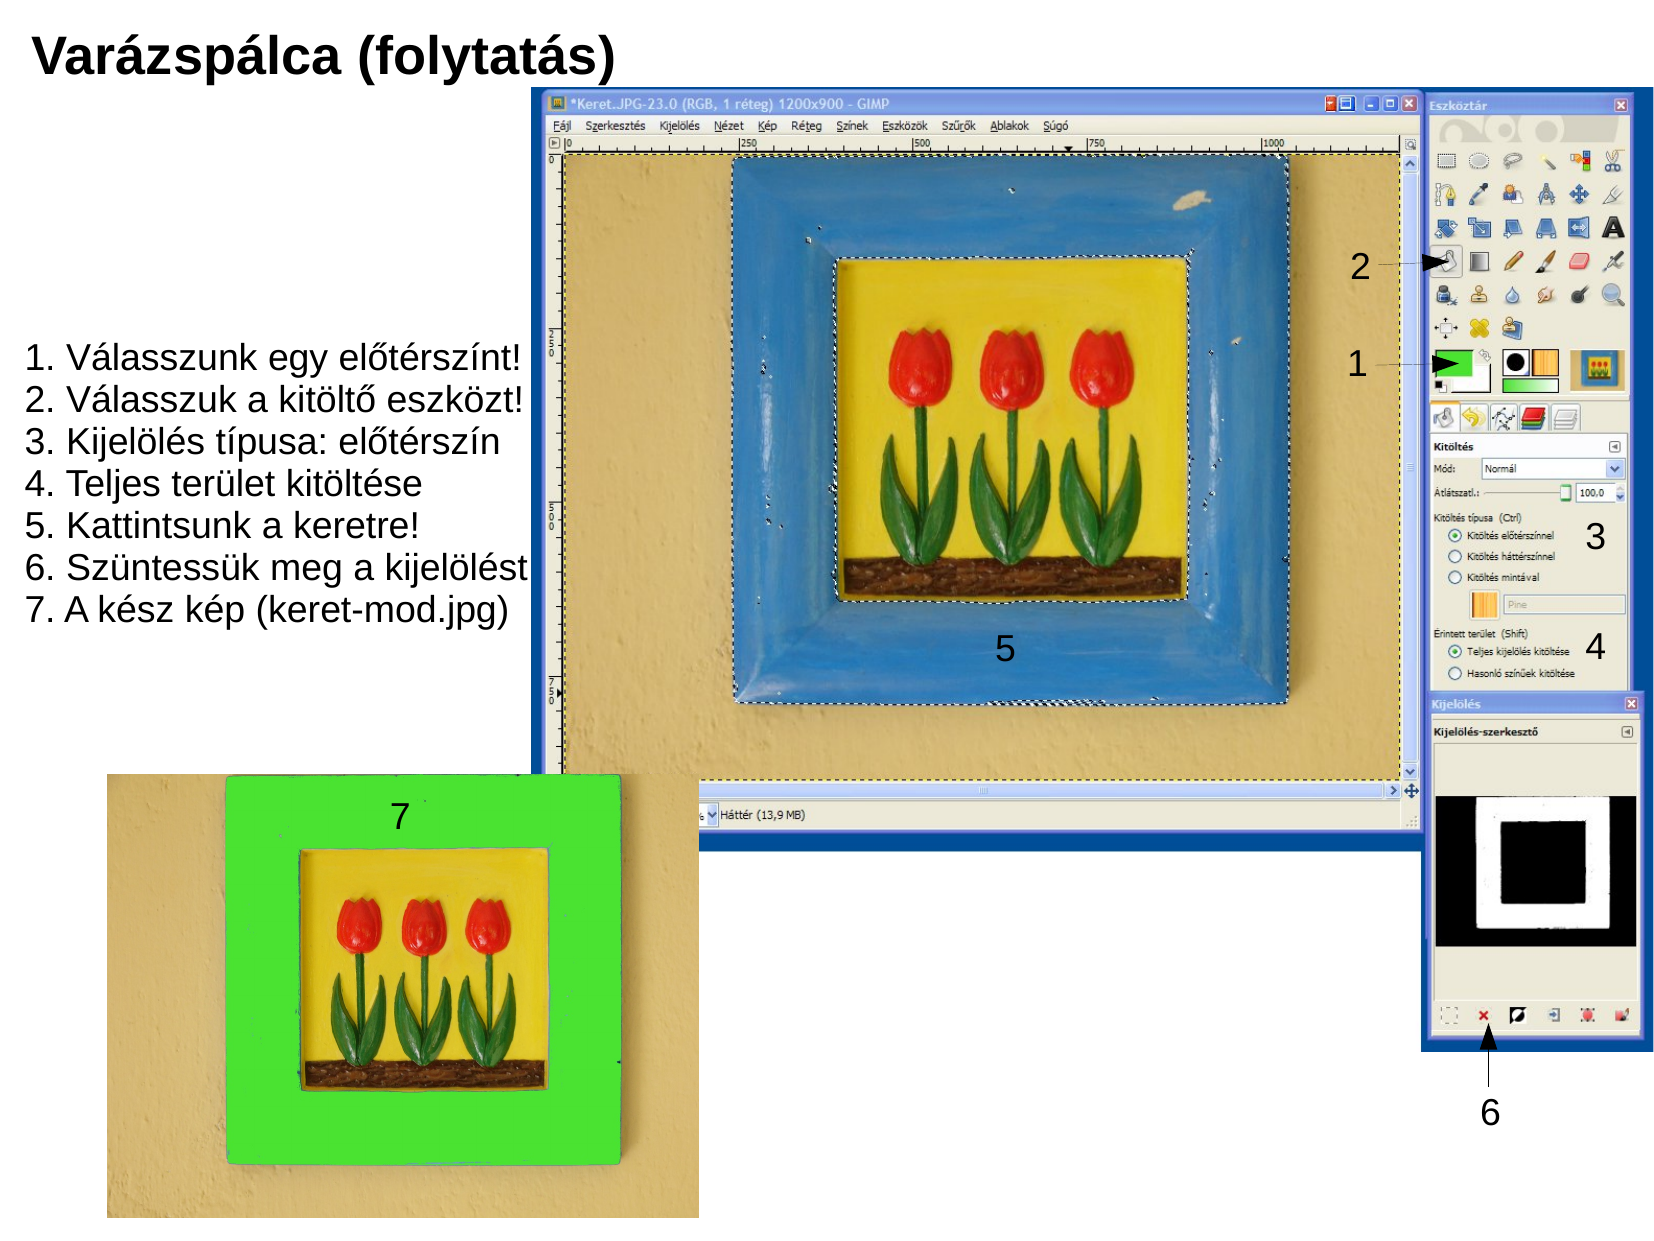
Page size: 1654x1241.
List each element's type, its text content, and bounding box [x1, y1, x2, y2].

text_box 1. Válasszunk egy előtérszínt! 2. Válasszuk a kitöltő eszközt! 3. Kijelölés típusa: előtérszín 4. Teljes terület kitöltése 5. Kattintsunk a keretre! 6. Szüntessük meg a kijelölést! 7. A kész kép (keret-mod.jpg) [9, 328, 531, 639]
text_box 6 [1465, 1083, 1516, 1141]
picture [107, 87, 1654, 1218]
text_box 5 [980, 620, 1031, 678]
text_box 7 [375, 787, 426, 845]
text_box Varázspálca (folytatás) [16, 18, 632, 96]
text_box 3 [1570, 508, 1622, 566]
text_box 2 [1335, 238, 1386, 296]
text_box 4 [1570, 618, 1622, 676]
text_box 1 [1332, 335, 1383, 393]
